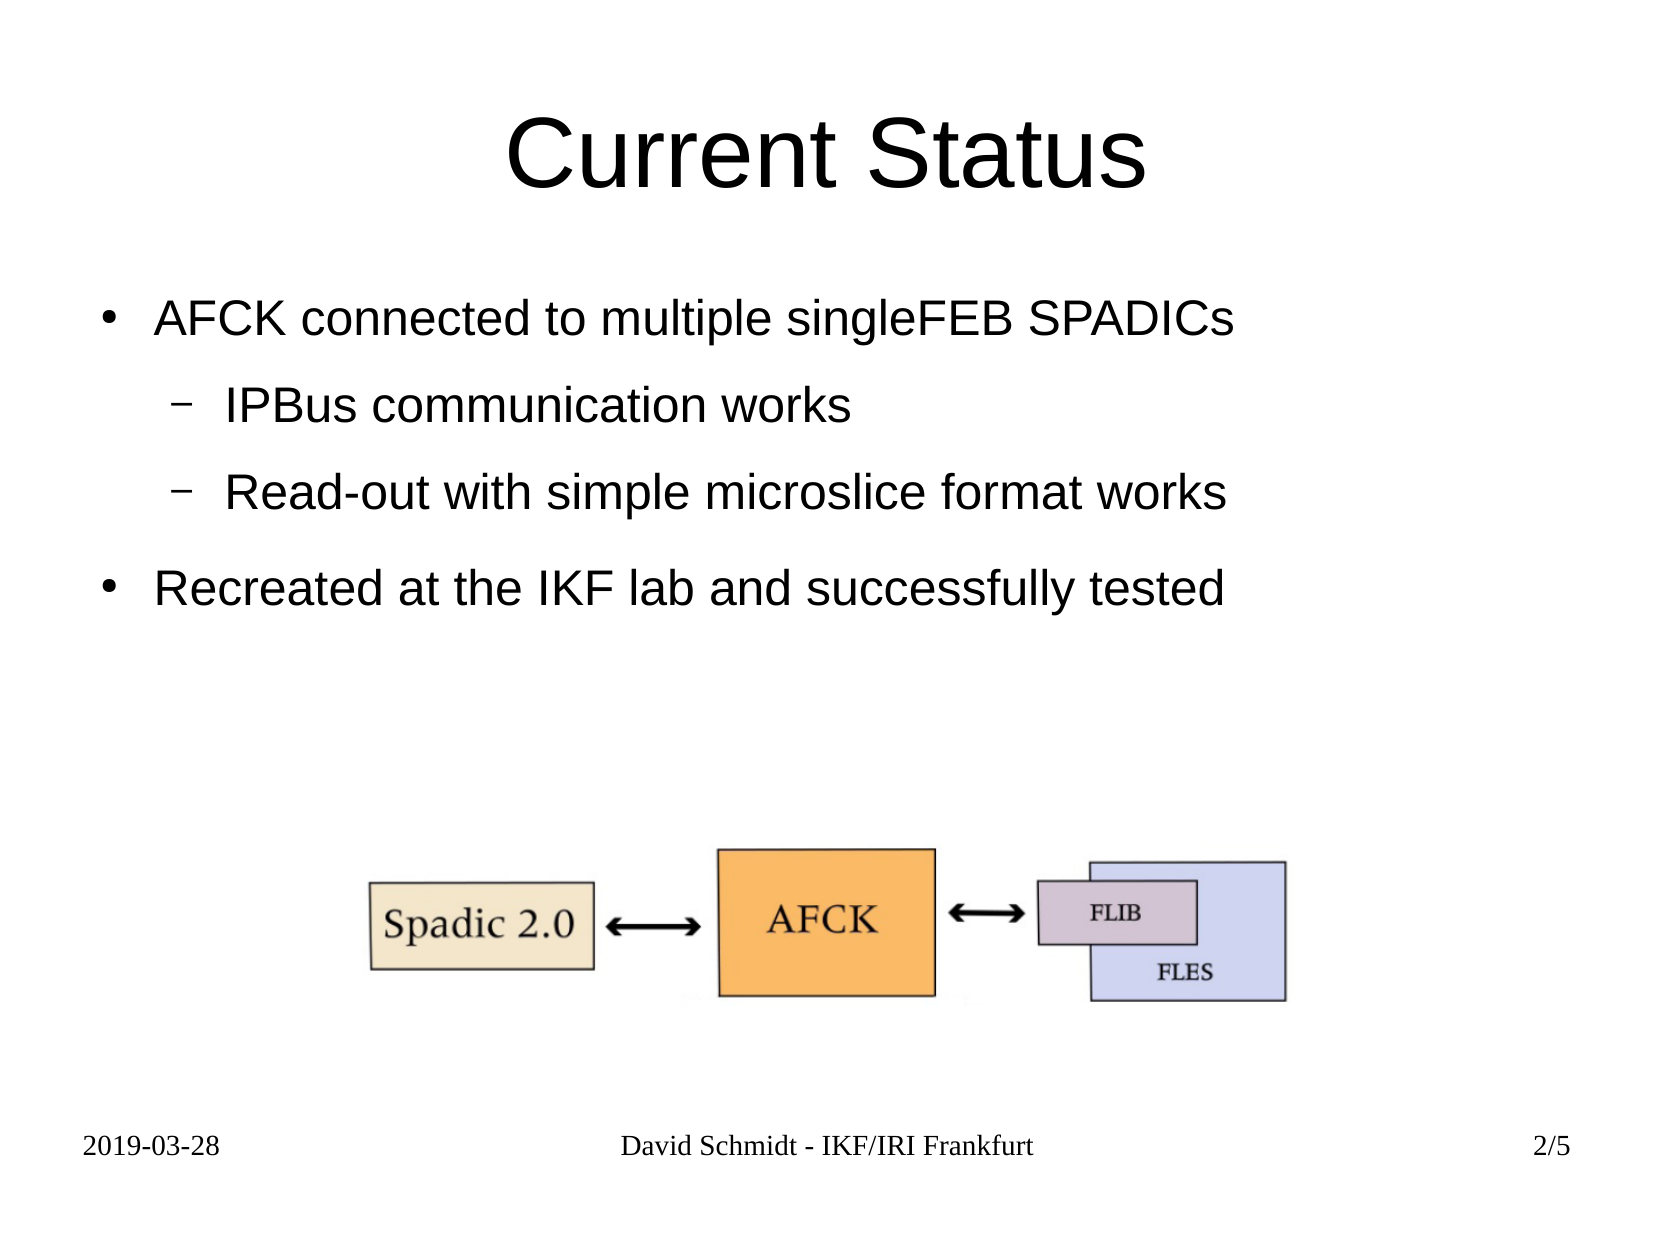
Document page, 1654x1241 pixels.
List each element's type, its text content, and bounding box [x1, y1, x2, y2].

list AFCK connected to multiple singleFEB SPADICs IPBus communication works Read-out with simple microslice format works Recreated at the IKF lab and successfully tested [82, 290, 1571, 1010]
picture [352, 824, 1302, 1023]
title Current Status [82, 49, 1571, 257]
